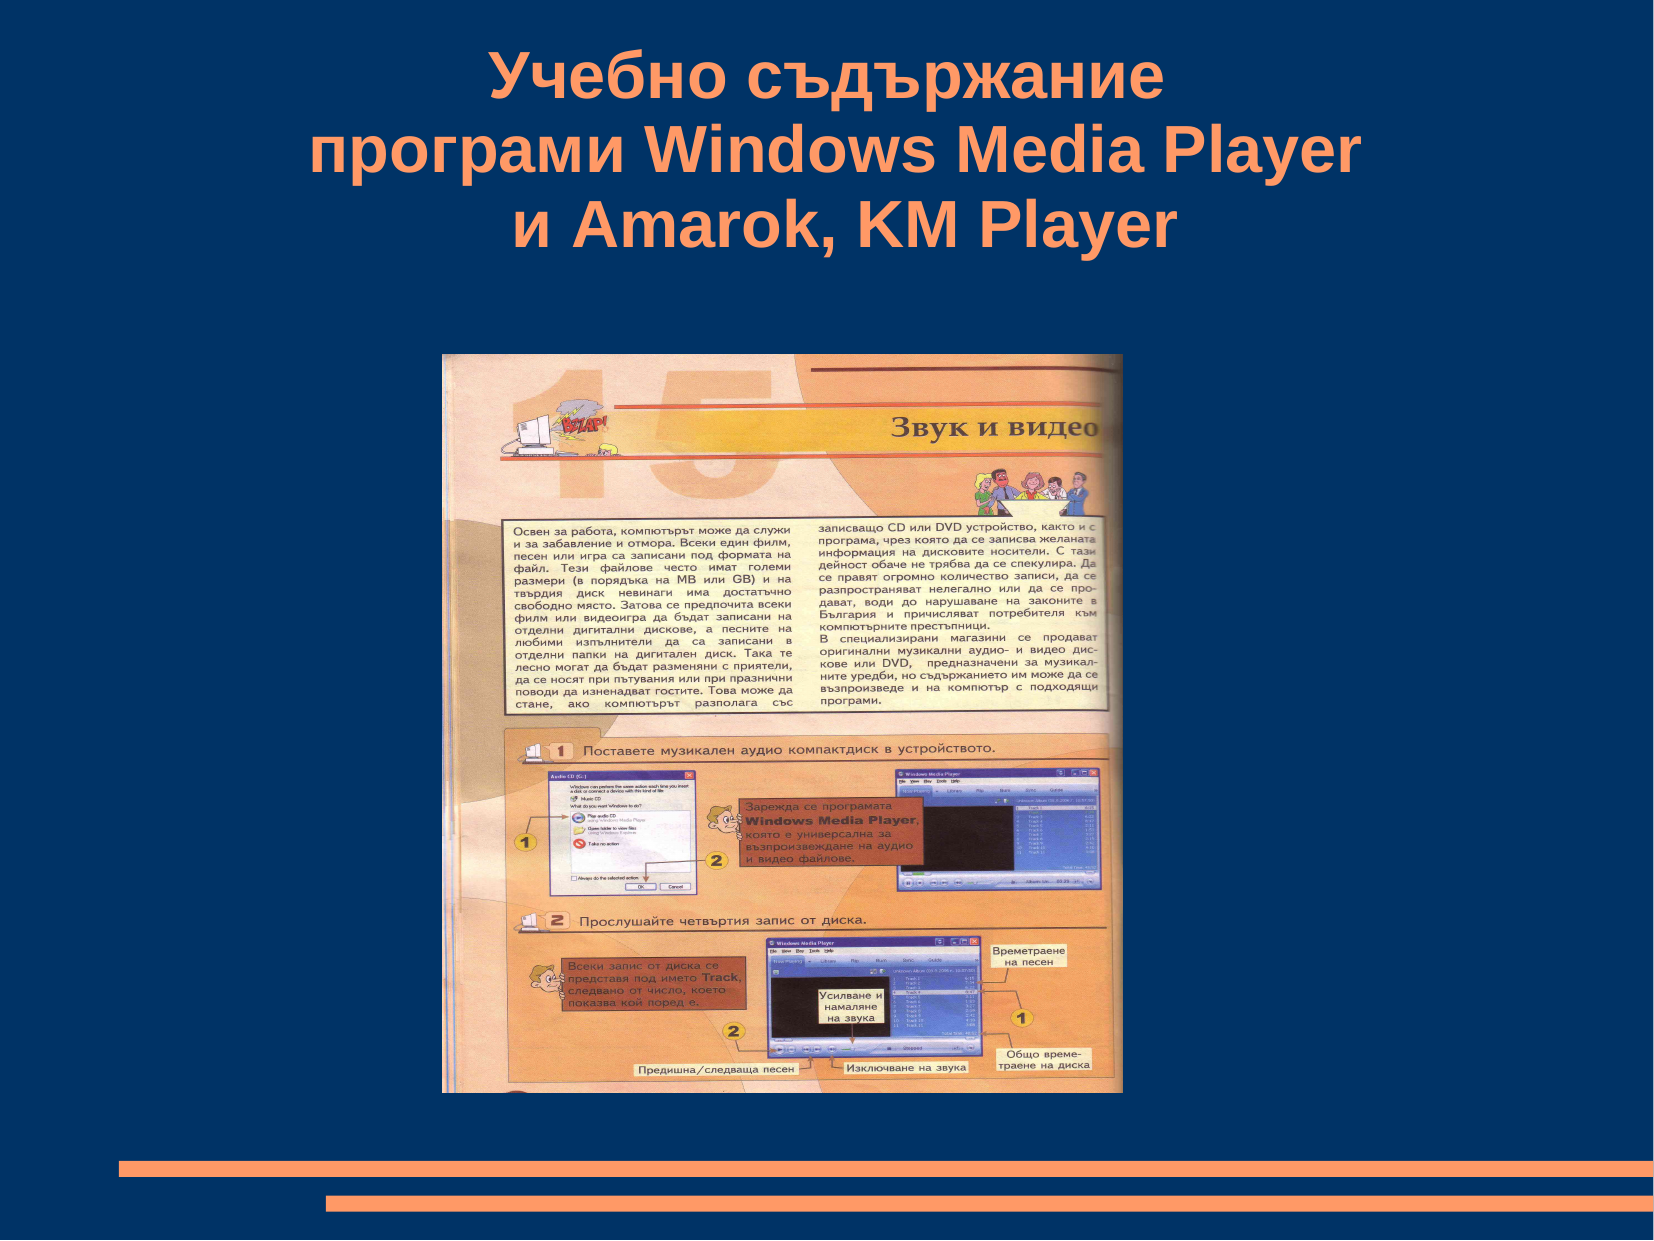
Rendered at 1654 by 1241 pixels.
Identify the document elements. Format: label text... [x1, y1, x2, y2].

picture [442, 354, 1123, 1093]
title Учебно съдържание програми Windows Media Player и Amarok, KM Player [121, 33, 1534, 267]
